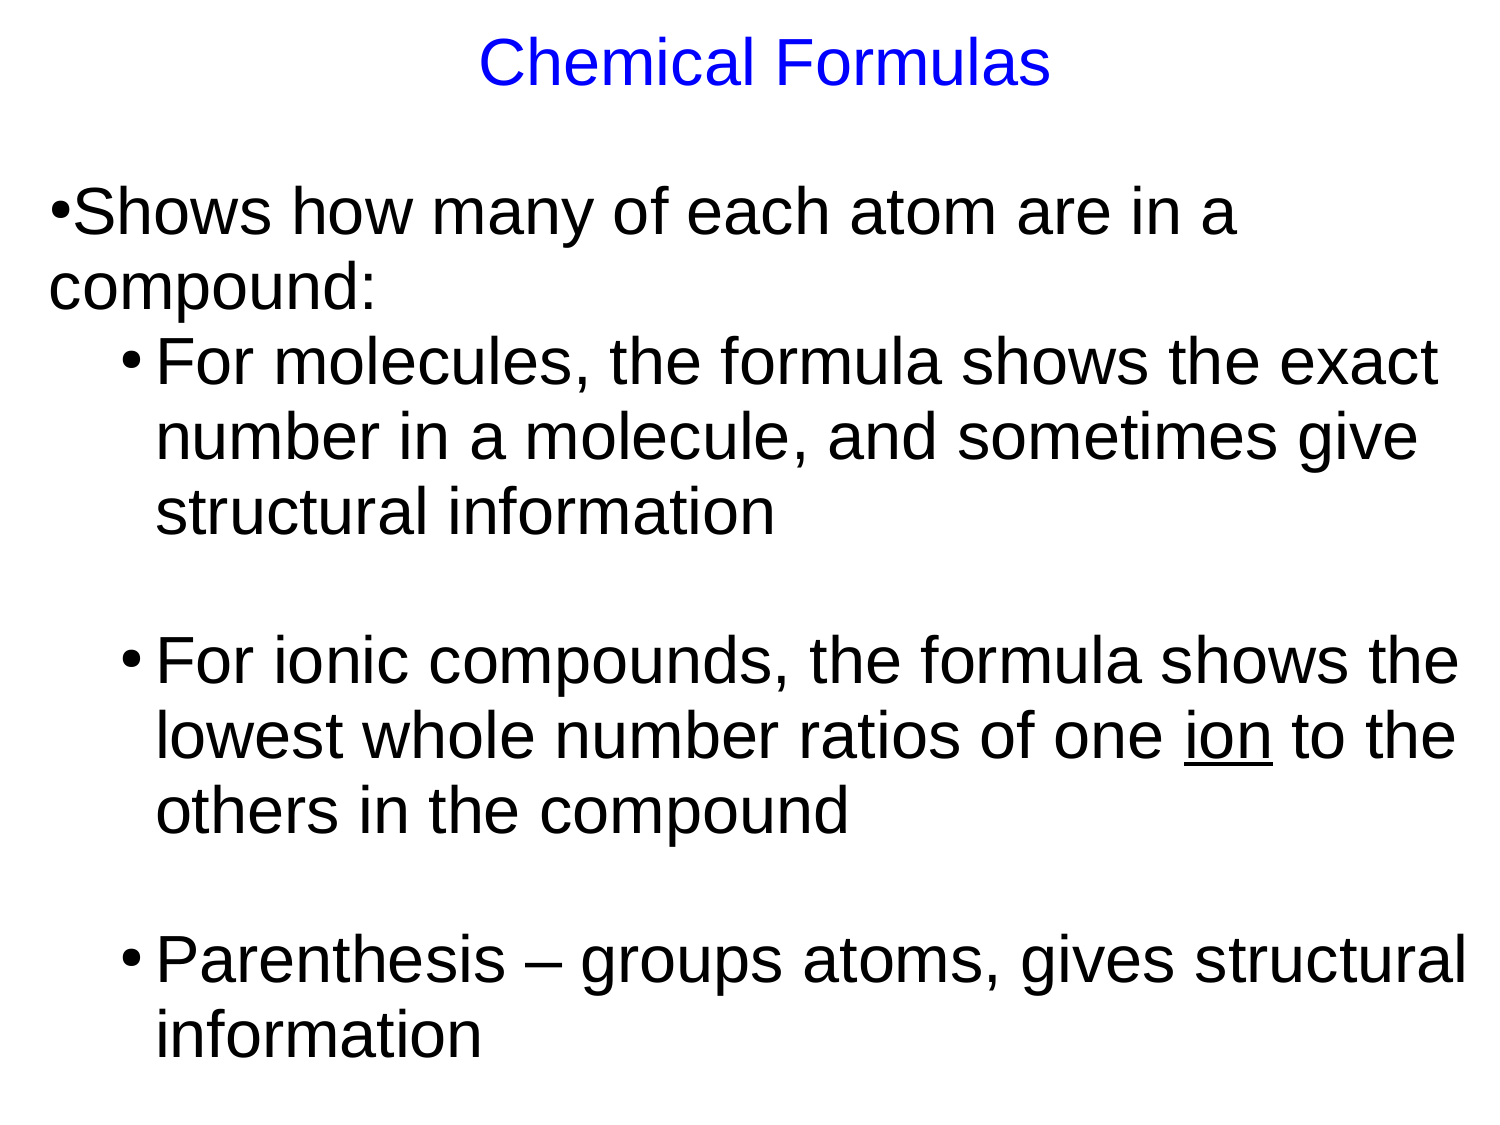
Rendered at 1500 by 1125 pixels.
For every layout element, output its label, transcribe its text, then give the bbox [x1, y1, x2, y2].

text_box Chemical Formulas Shows how many of each atom are in a compound: For molecules, the formula shows the exact number in a molecule, and sometimes give structural information For ionic compounds, the formula shows the lowest whole number ratios of one ion to the others in the compound Parenthesis – groups atoms, gives structural information Subscripts – show how many of each element/group are in the formula [34, 17, 1497, 1125]
text_box [776, 442, 807, 513]
